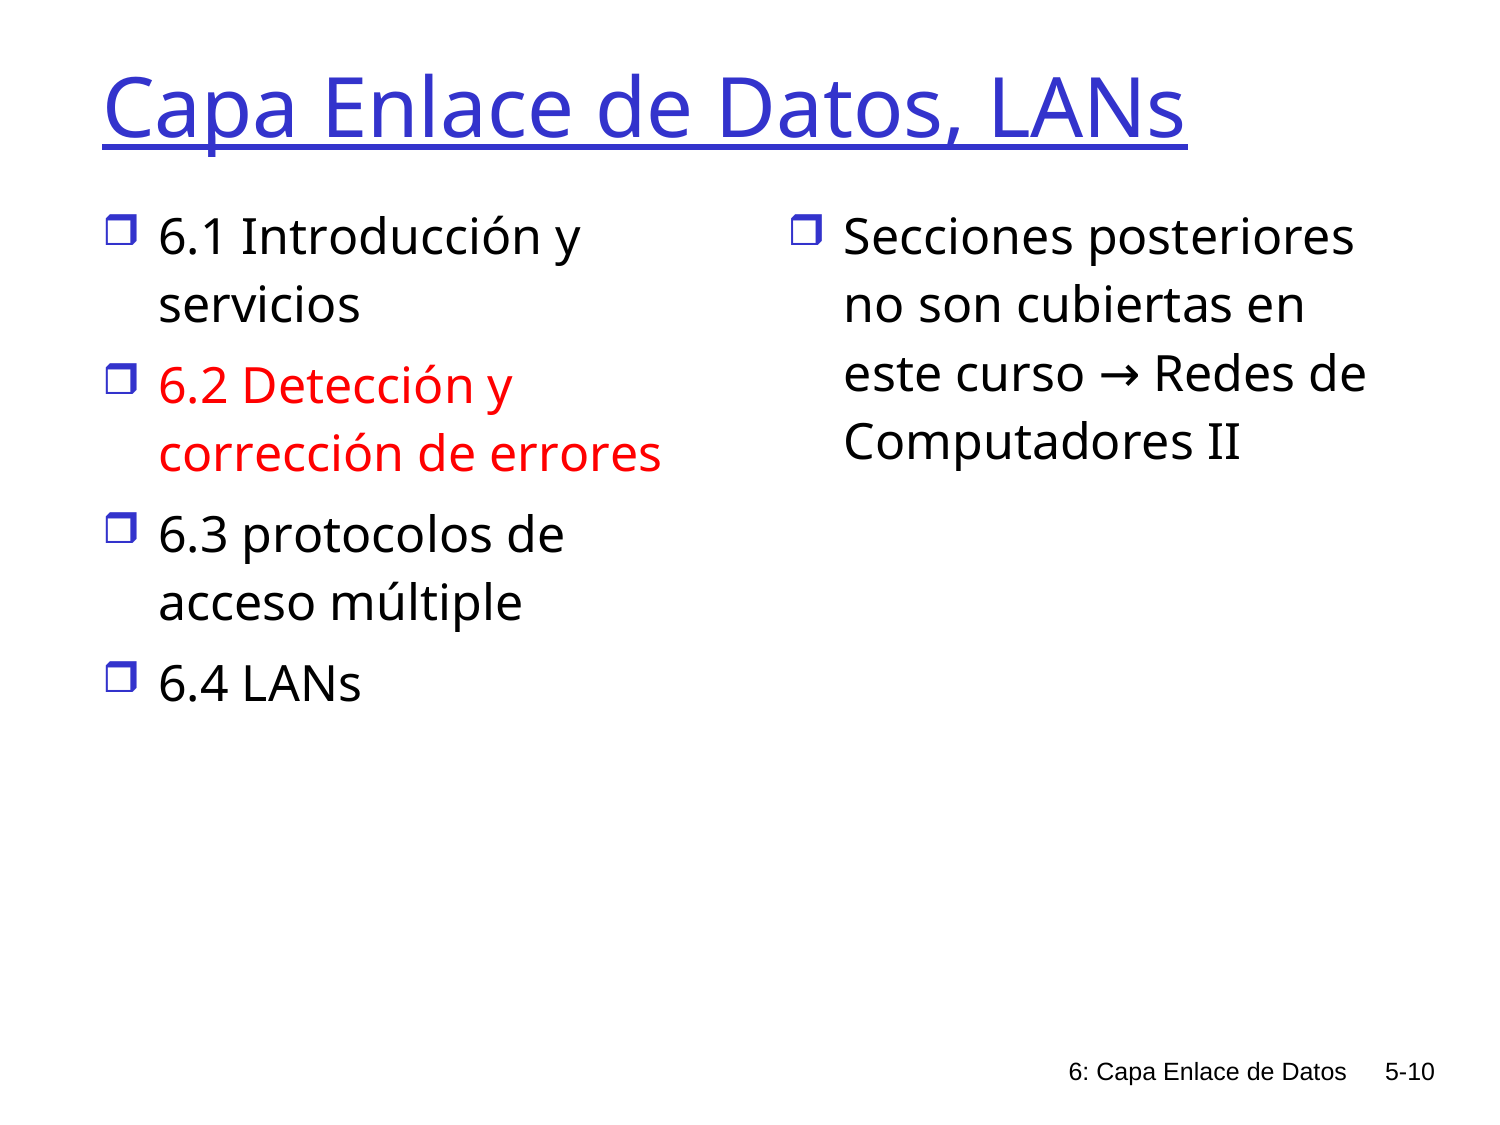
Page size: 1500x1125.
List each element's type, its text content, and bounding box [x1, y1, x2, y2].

list 6.1 Introducción y servicios 6.2 Detección y corrección de errores 6.3 protocolos de acceso múltiple 6.4 LANs [87, 193, 741, 1035]
list Secciones posteriores no son cubiertas en este curso → Redes de Computadores II [772, 193, 1426, 1035]
title Capa Enlace de Datos, LANs [87, 23, 1426, 188]
